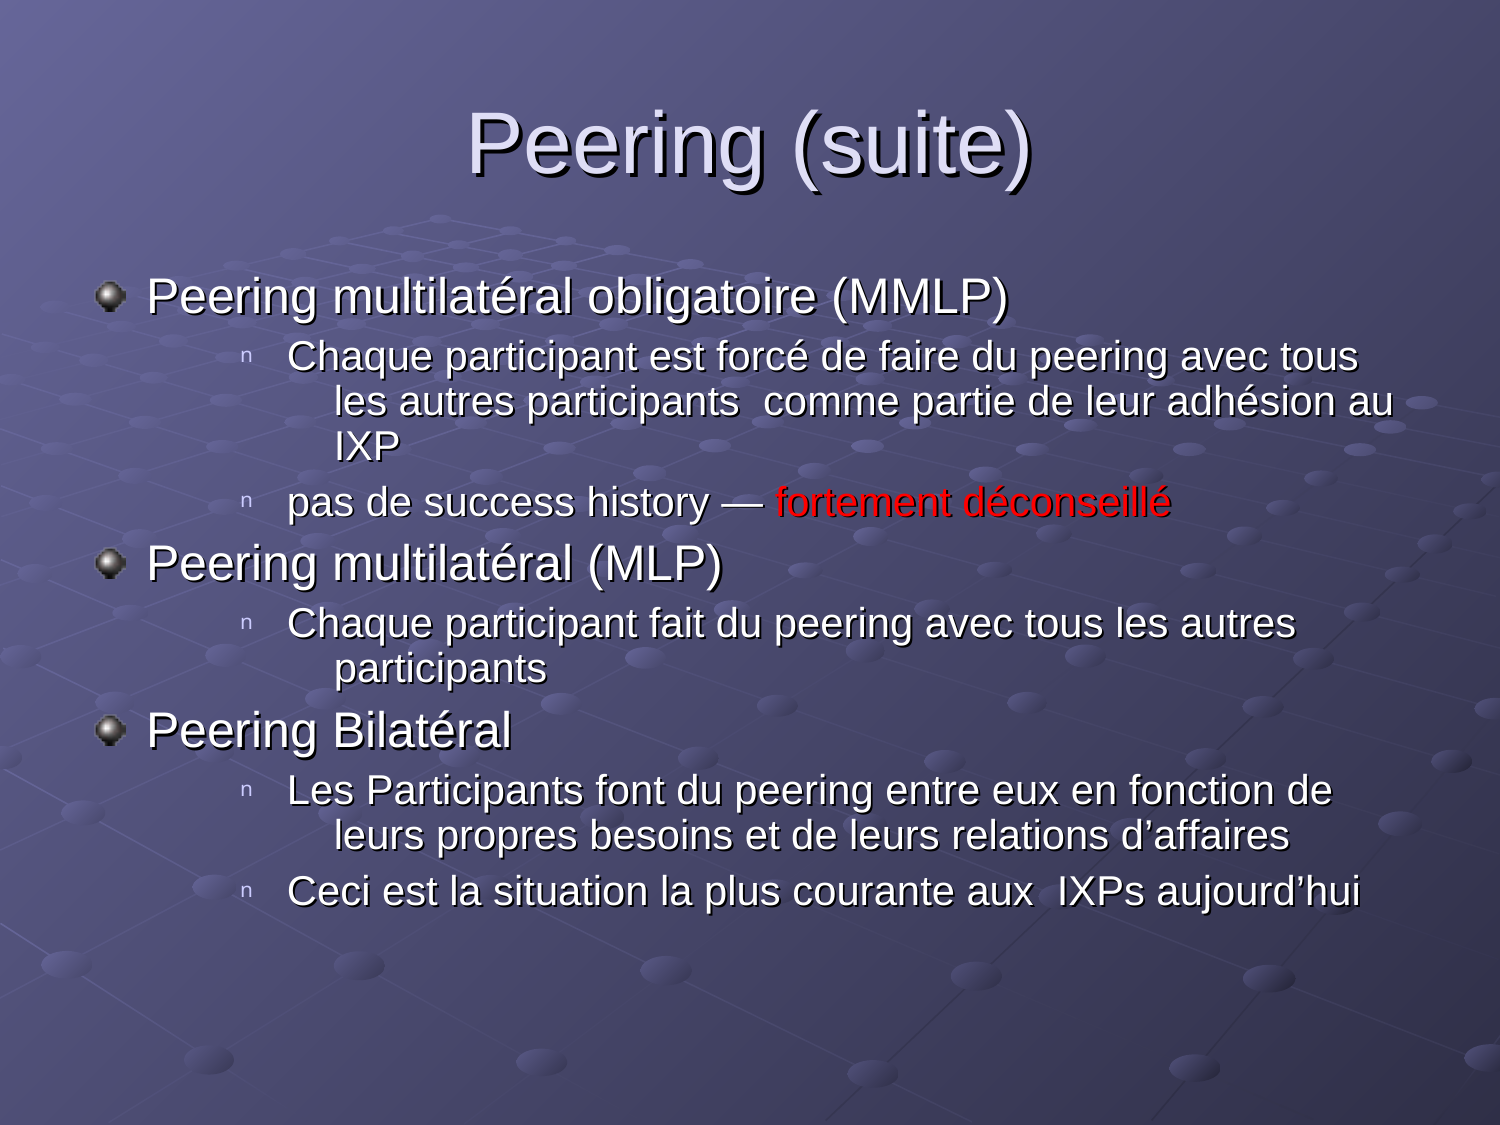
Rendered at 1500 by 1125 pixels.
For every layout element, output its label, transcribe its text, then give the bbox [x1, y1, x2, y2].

list Peering multilatéral obligatoire (MMLP) Chaque participant est forcé de faire du peering avec tous les autres participants comme partie de leur adhésion au IXP pas de success history — fortement déconseillé Peering multilatéral (MLP) Chaque participant fait du peering avec tous les autres participants Peering Bilatéral Les Participants font du peering entre eux en fonction de leurs propres besoins et de leurs relations d’affaires Ceci est la situation la plus courante aux IXPs aujourd’hui [75, 262, 1426, 1007]
title Peering (suite) [75, 45, 1426, 233]
